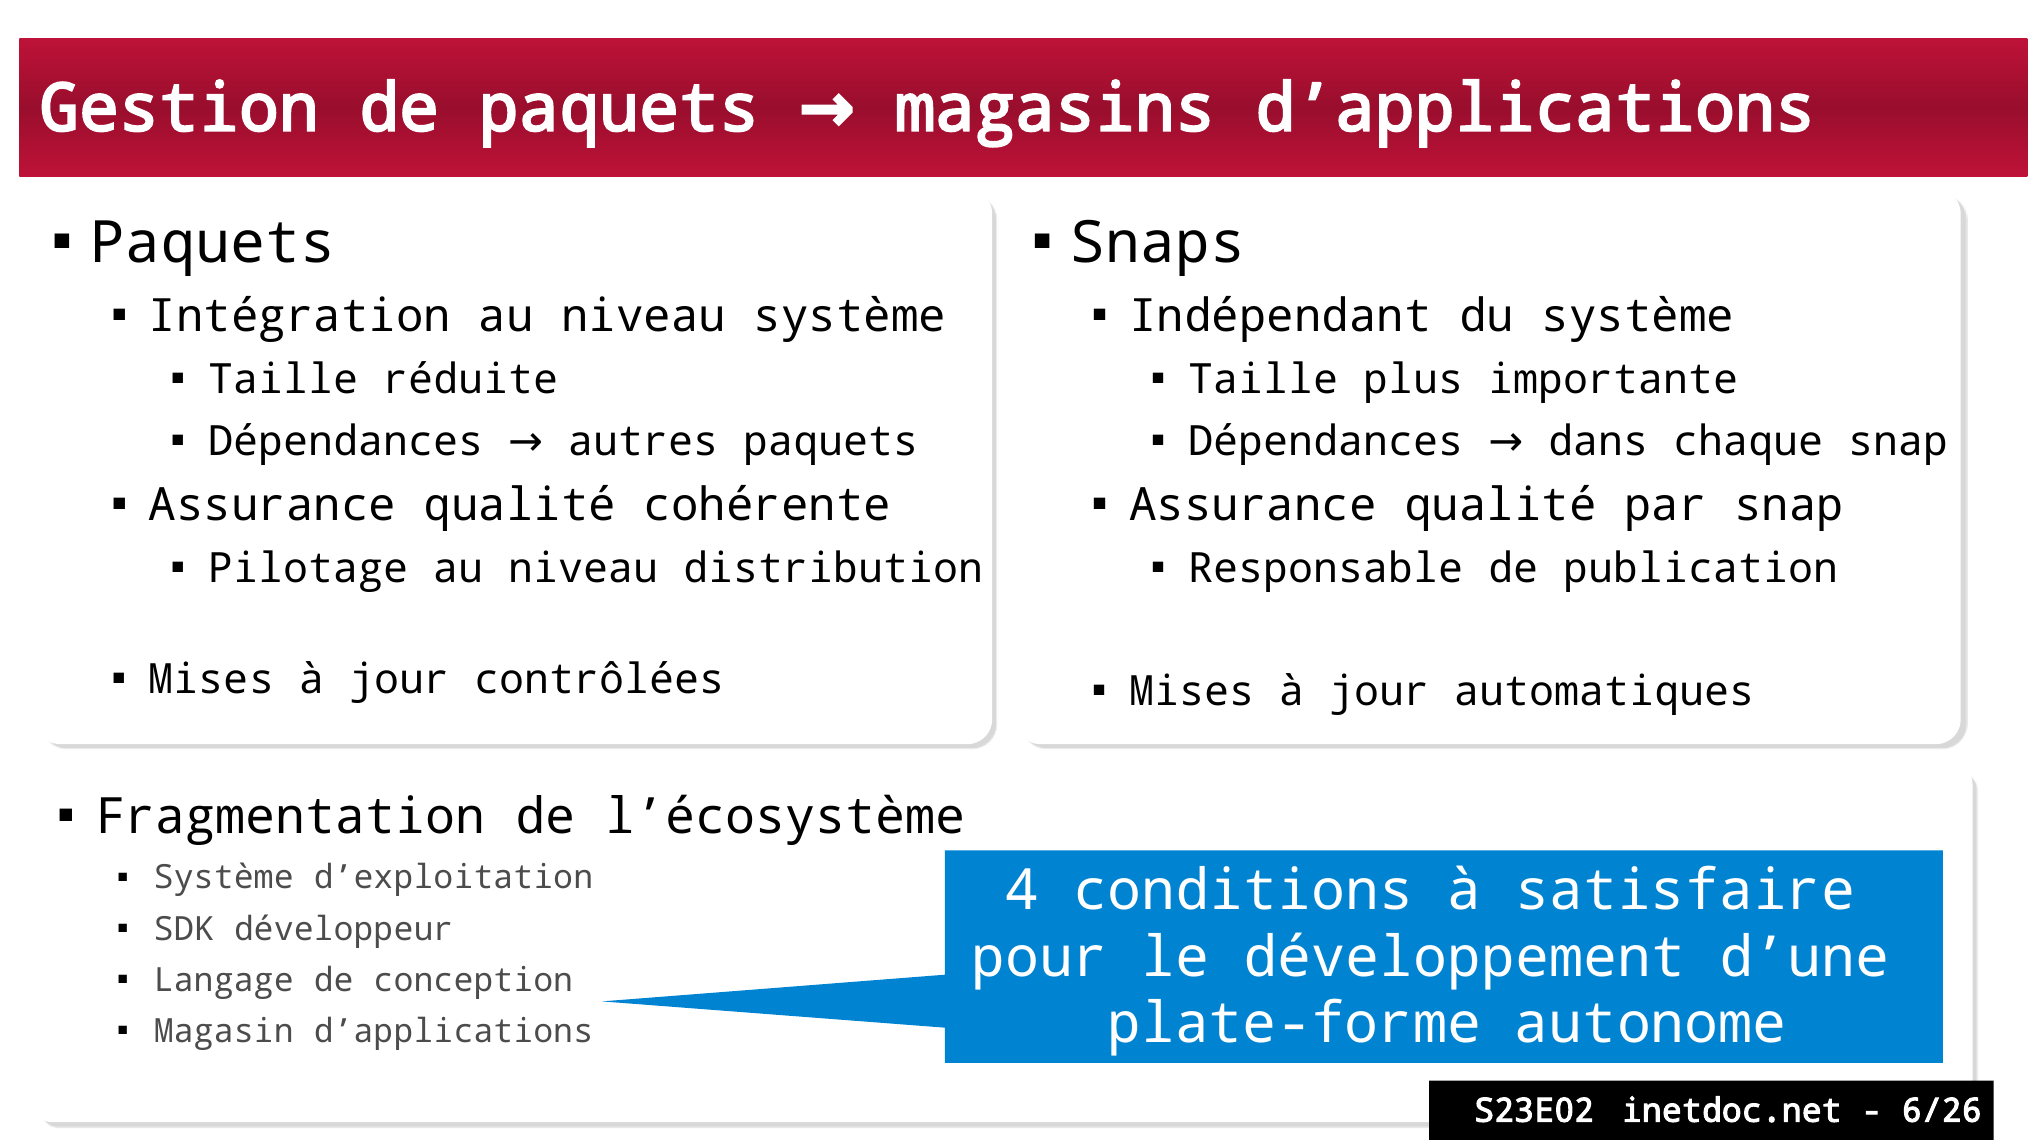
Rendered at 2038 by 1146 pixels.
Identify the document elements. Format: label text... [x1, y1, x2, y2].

text_box Fragmentation de l’écosystème Système d’exploitation SDK développeur Langage de conception Magasin d’applications [35, 767, 1973, 1123]
text_box Paquets Intégration au niveau système Taille réduite Dépendances → autres paquets Assurance qualité cohérente Pilotage au niveau distribution Mises à jour contrôlées [35, 188, 993, 745]
text_box S23E02 inetdoc.net - <numéro>/26 [1429, 1080, 1994, 1140]
text_box Snaps Indépendant du système Taille plus importante Dépendances → dans chaque snap Assurance qualité par snap Responsable de publication Mises à jour automatiques [1015, 188, 1961, 745]
text_box 4 conditions à satisfaire pour le développement d’une plate-forme autonome [601, 850, 1943, 1063]
text_box Gestion de paquets → magasins d’applications [19, 38, 2028, 177]
